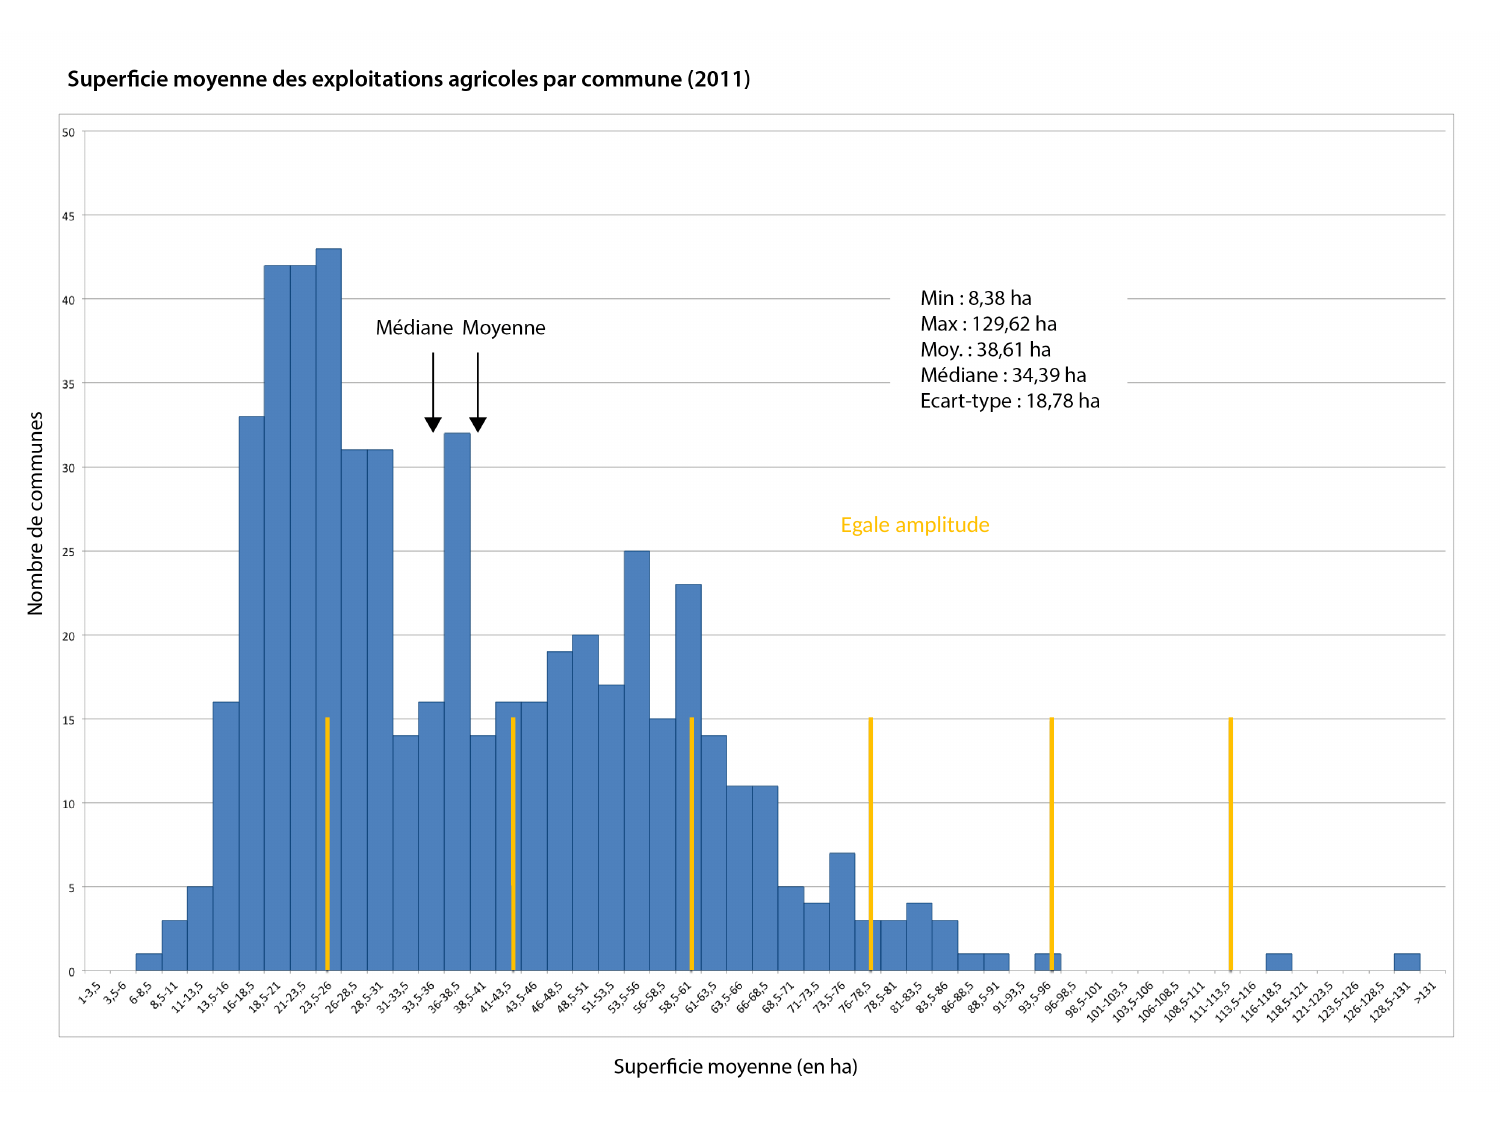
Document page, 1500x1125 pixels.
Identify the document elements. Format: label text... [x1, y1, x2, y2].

text_box Egale amplitude [826, 502, 1006, 545]
picture [0, 31, 1500, 1092]
